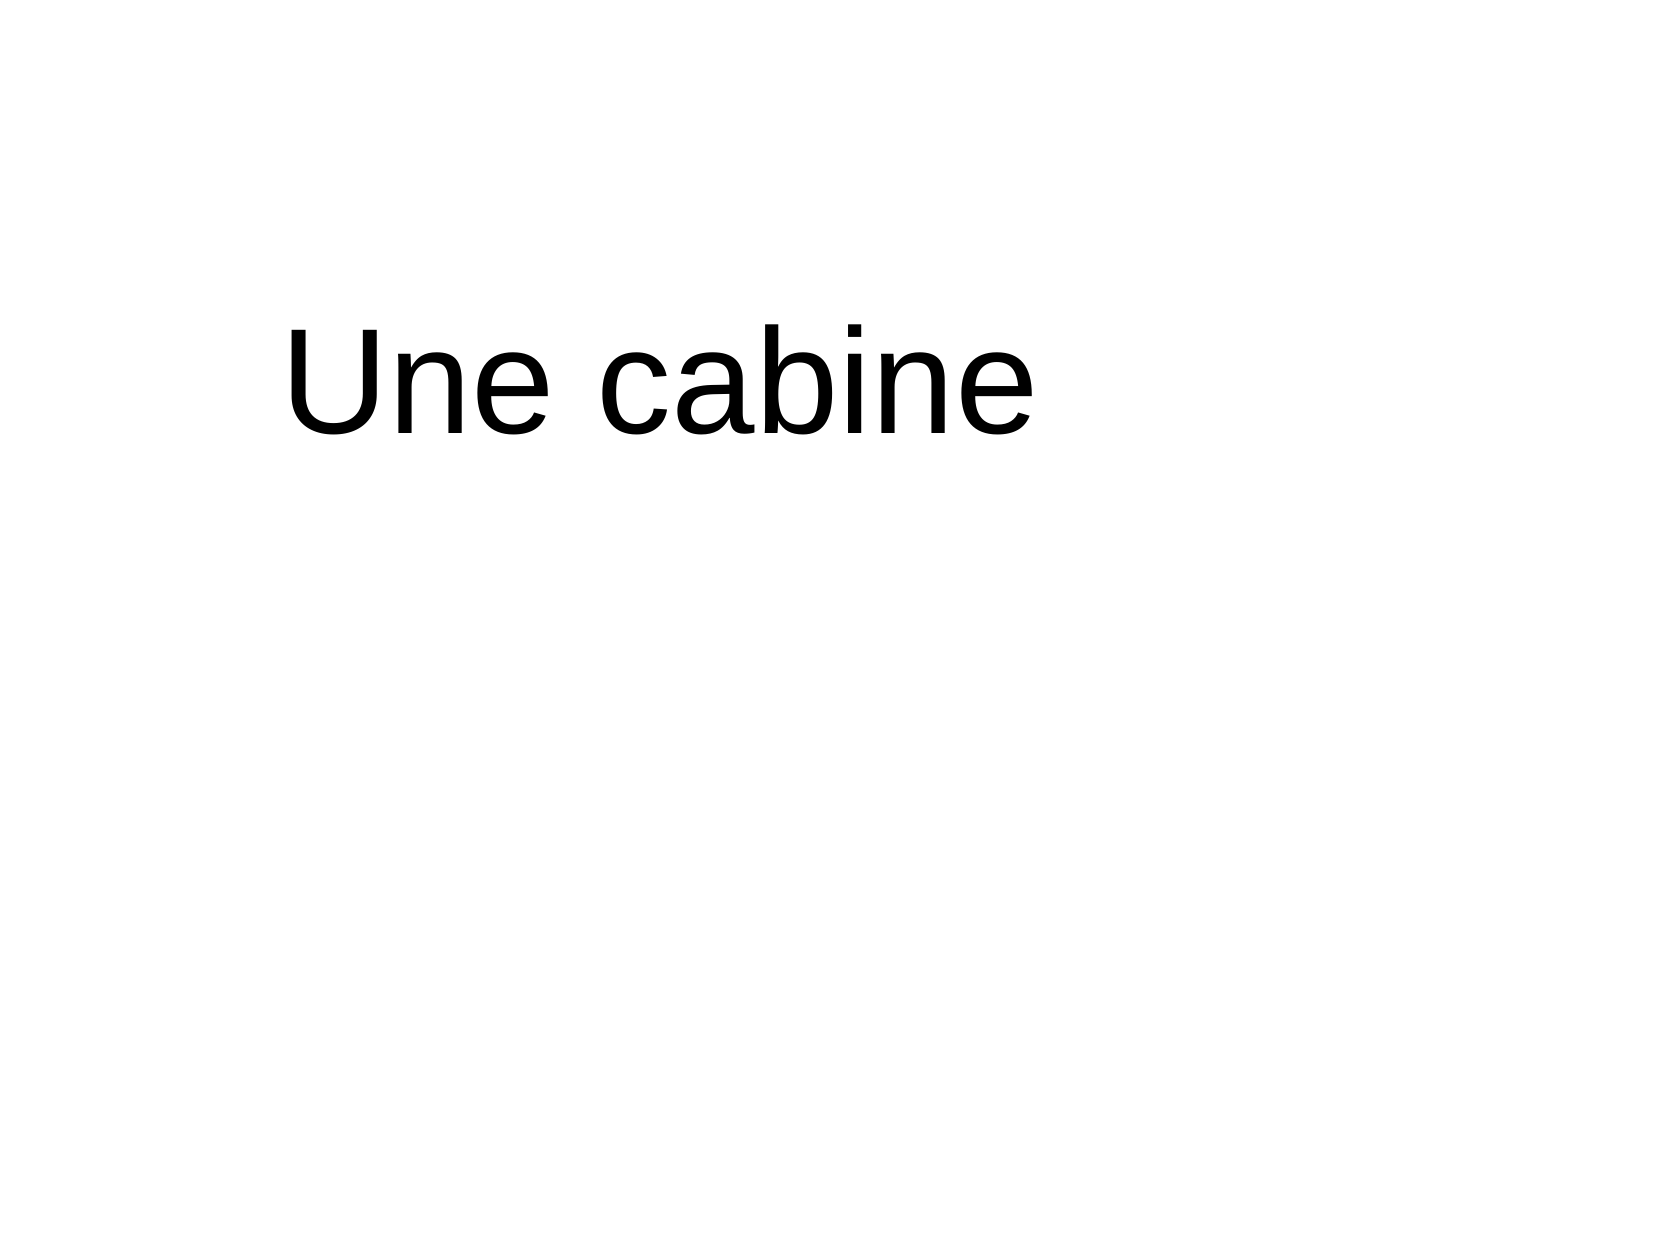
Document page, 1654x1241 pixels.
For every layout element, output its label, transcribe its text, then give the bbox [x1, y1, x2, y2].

text_box Une cabine [265, 290, 1182, 473]
